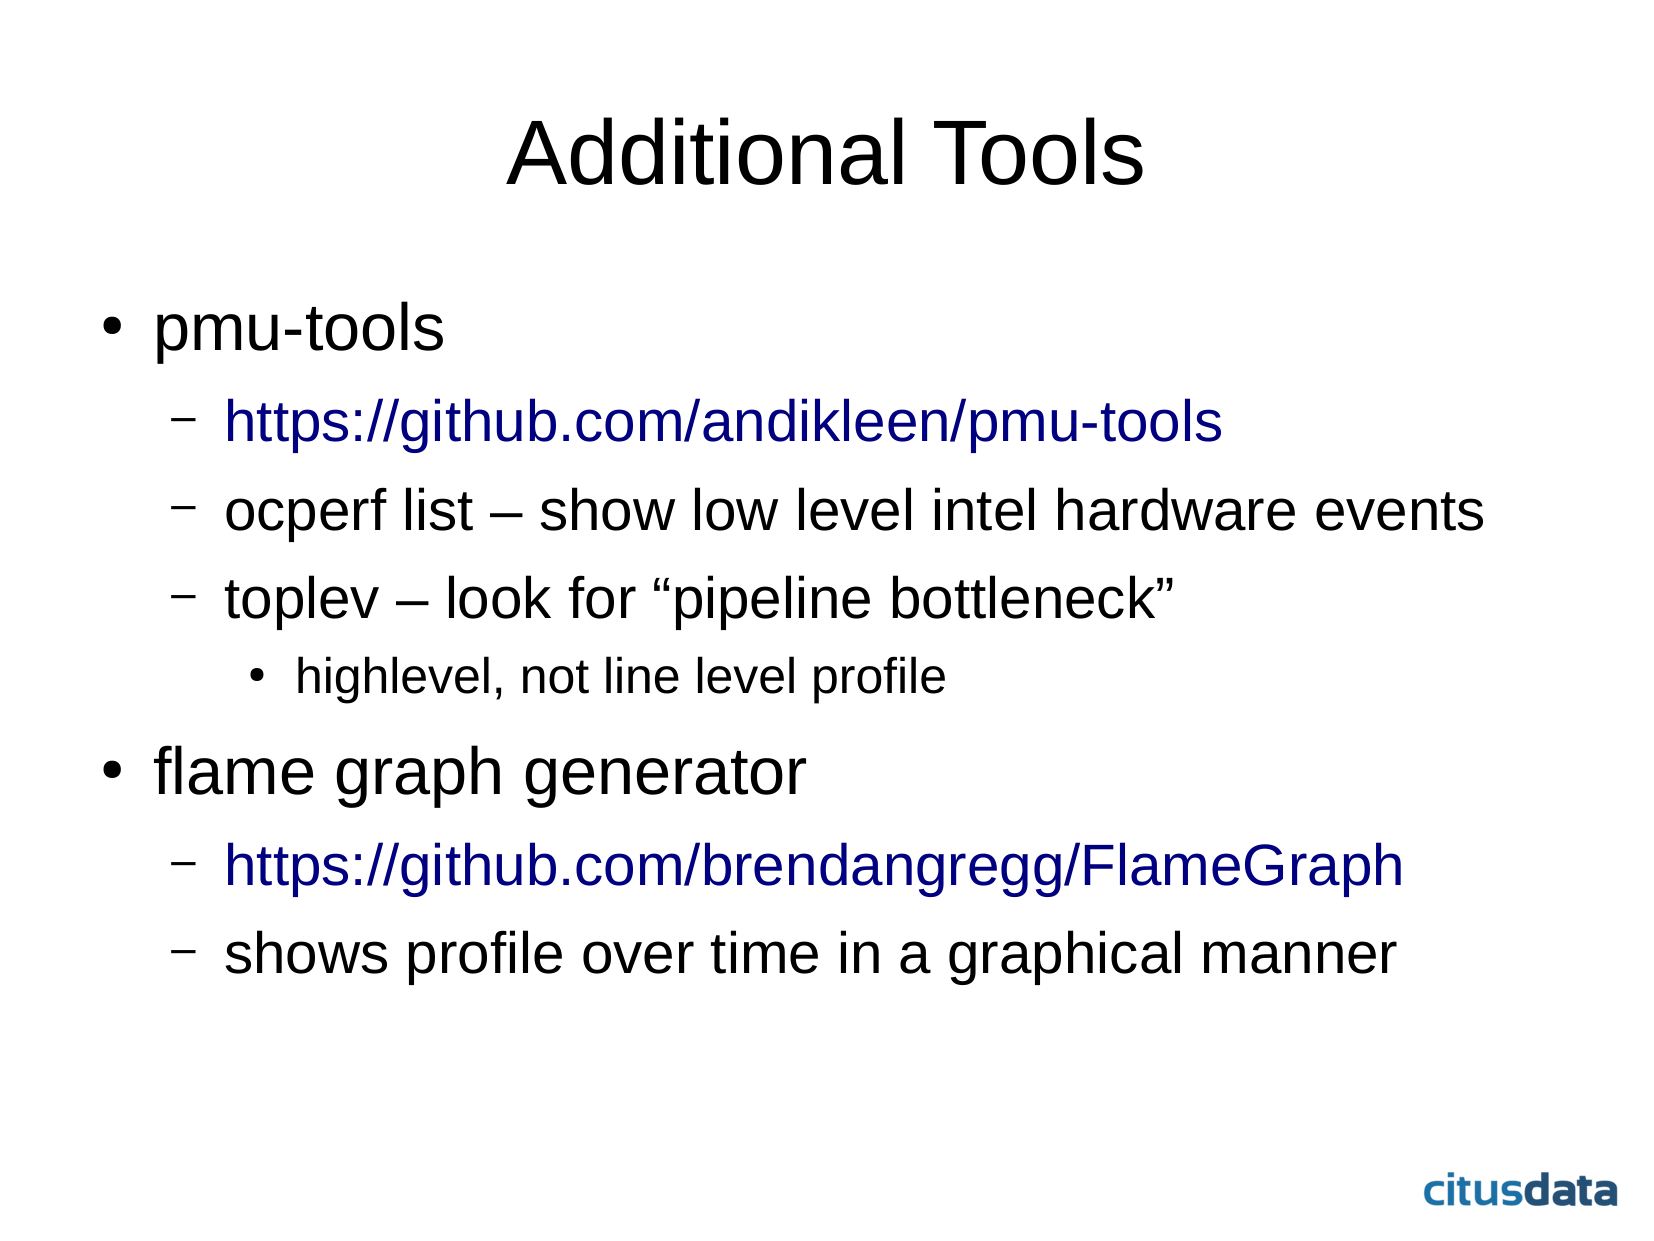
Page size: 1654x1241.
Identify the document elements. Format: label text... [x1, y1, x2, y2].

list pmu-tools https://github.com/andikleen/pmu-tools ocperf list – show low level intel hardware events toplev – look for “pipeline bottleneck” highlevel, not line level profile flame graph generator https://github.com/brendangregg/FlameGraph shows profile over time in a graphical manner [82, 290, 1571, 1096]
picture [1420, 1167, 1622, 1209]
title Additional Tools [82, 49, 1571, 257]
